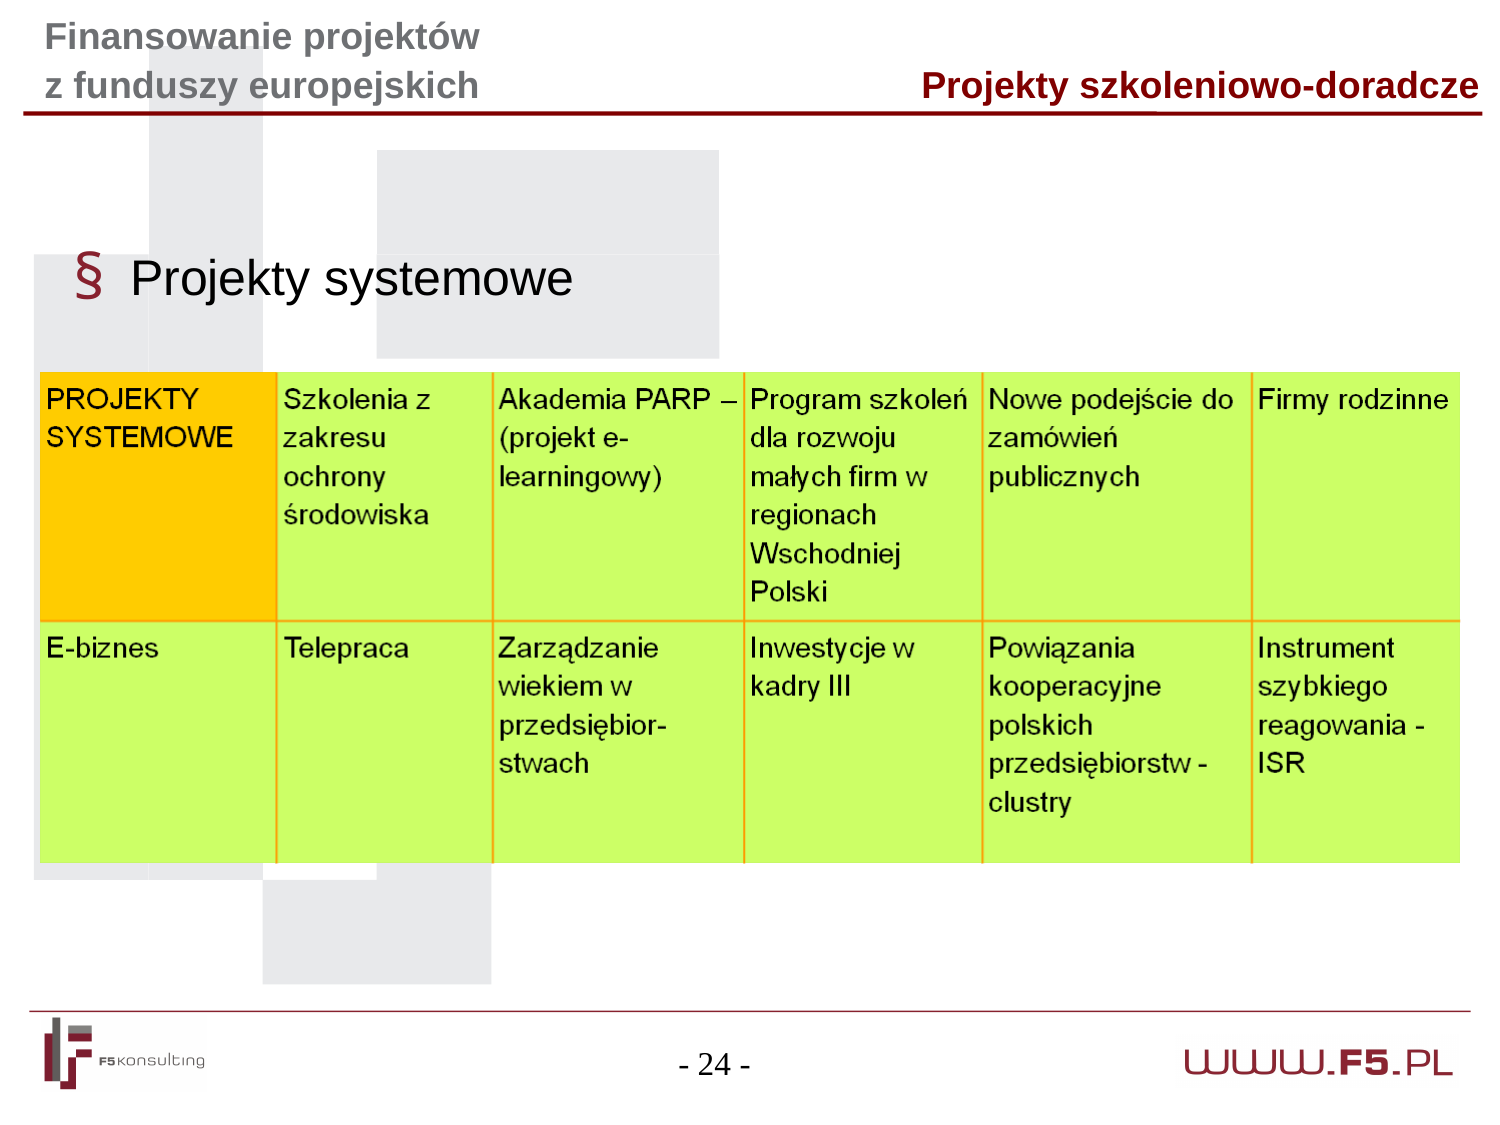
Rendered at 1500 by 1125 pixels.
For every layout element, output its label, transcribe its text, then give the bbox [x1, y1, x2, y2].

text_box - - [655, 1034, 774, 1091]
picture [28, 361, 1472, 877]
text_box Finansowanie projektów z funduszy europejskich Projekty szkoleniowo-doradcze [29, 0, 1500, 106]
text_box Projekty systemowe [59, 232, 1447, 338]
